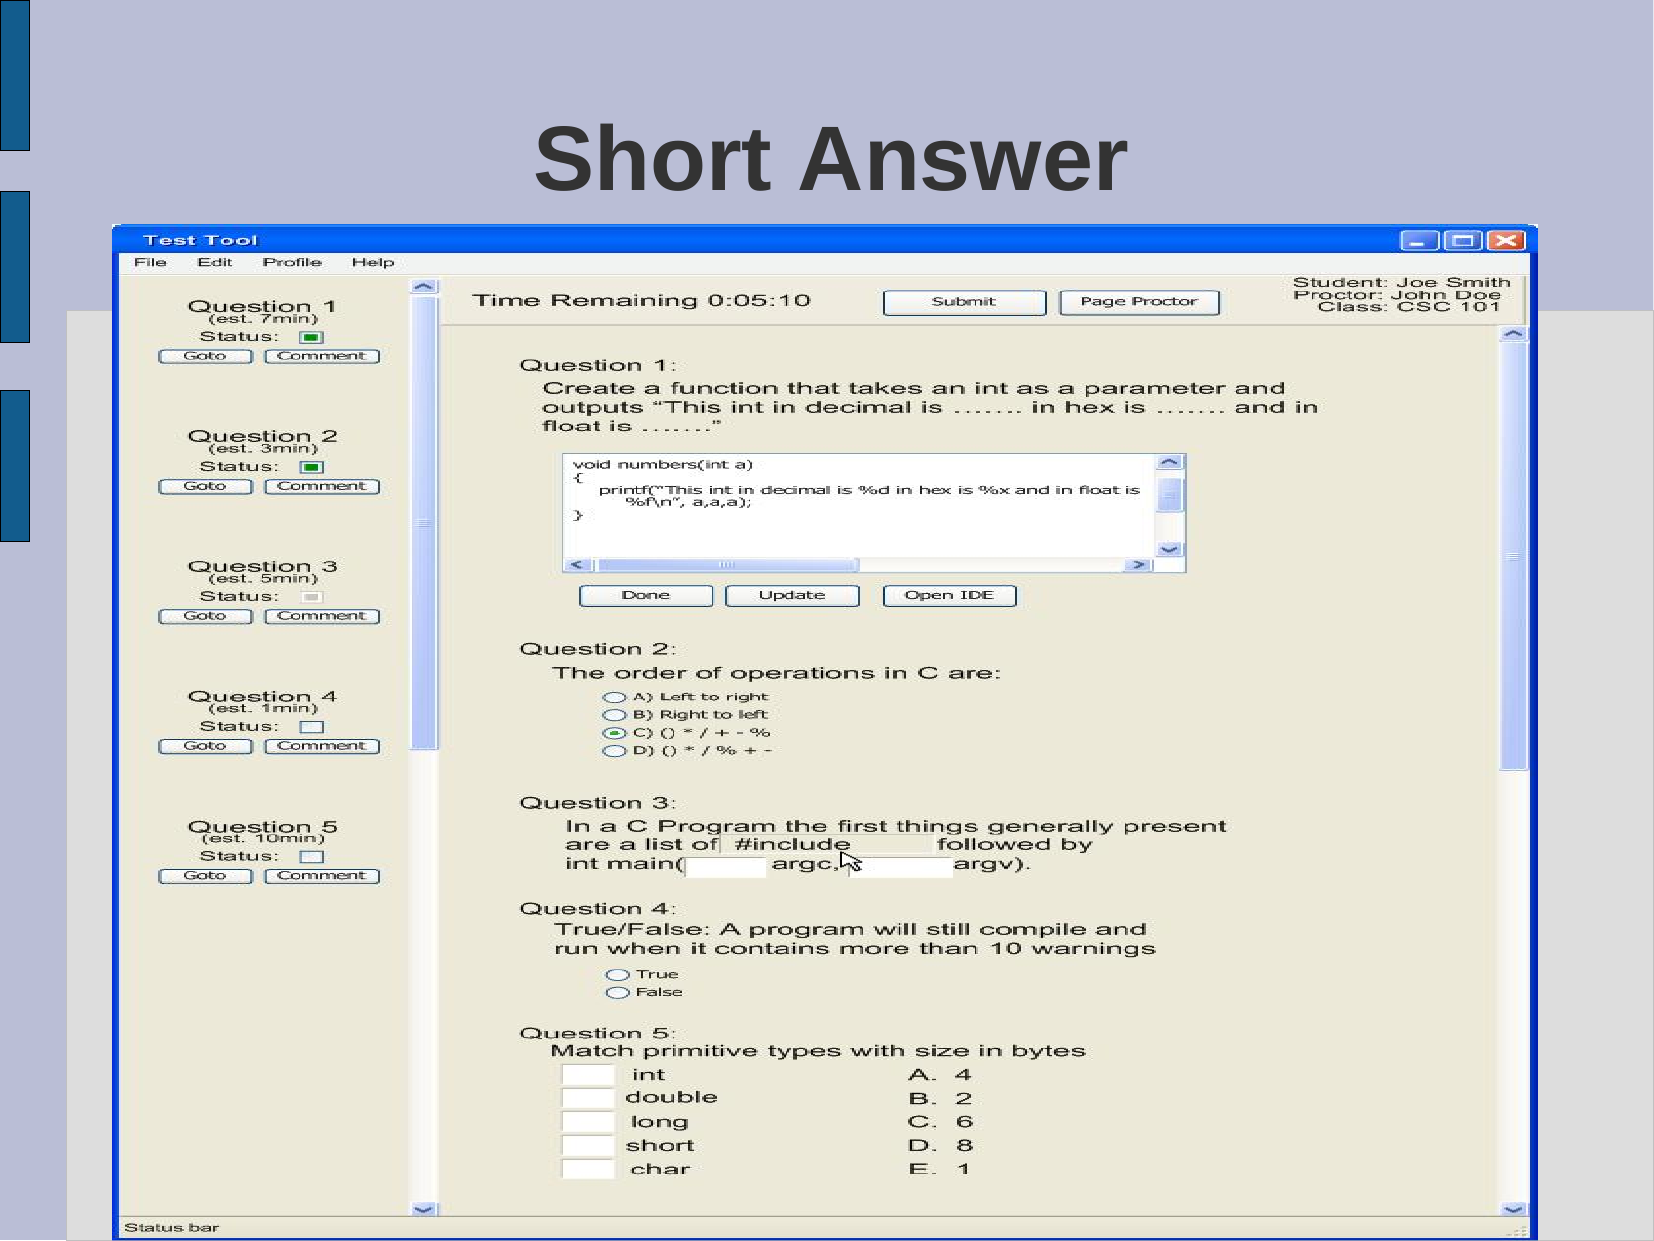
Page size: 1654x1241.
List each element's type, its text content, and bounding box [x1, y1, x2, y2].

title Short Answer [125, 55, 1538, 224]
picture [112, 224, 1538, 1241]
